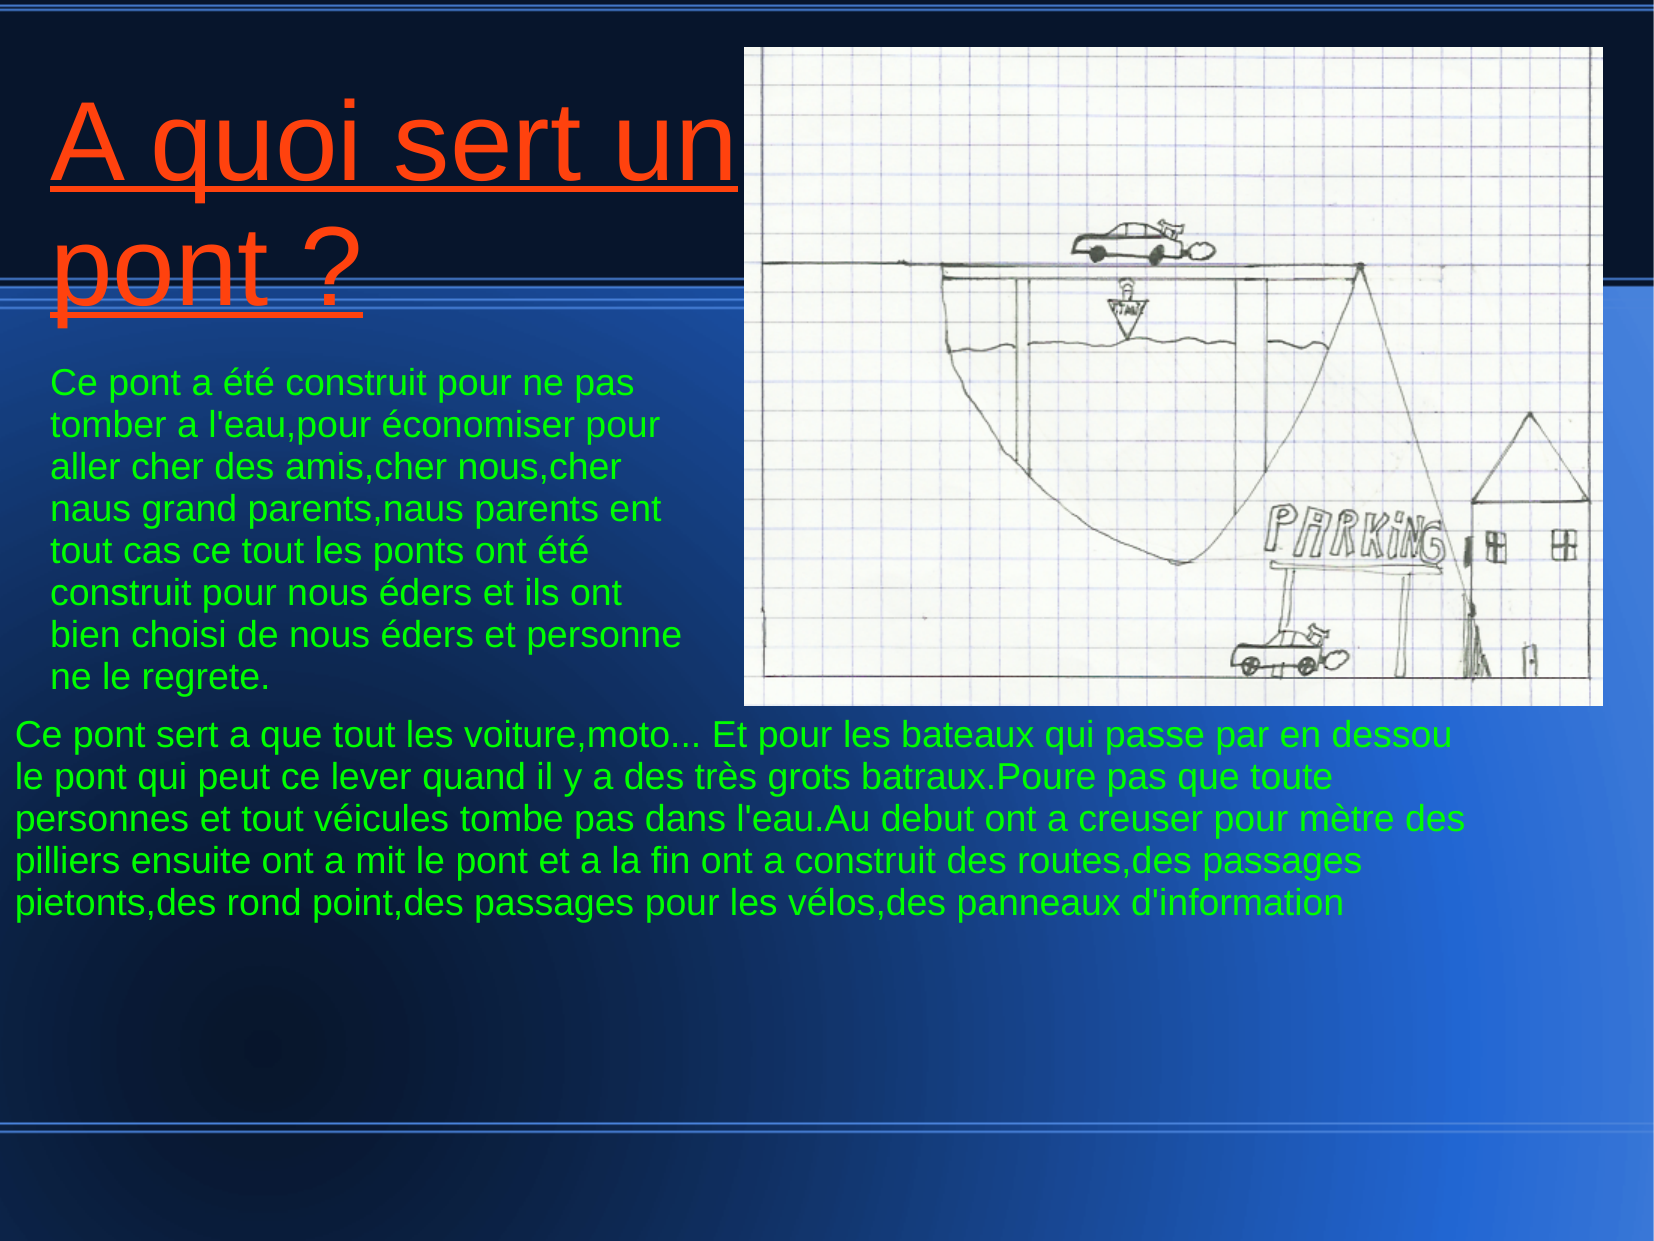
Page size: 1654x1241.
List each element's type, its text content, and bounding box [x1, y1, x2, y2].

text_box A quoi sert un pont ? [35, 70, 744, 337]
text_box Ce pont a été construit pour ne pas tomber a l'eau,pour économiser pour aller cher des amis,cher nous,cher naus grand parents,naus parents ent tout cas ce tout les ponts ont été construit pour nous éders et ils ont bien choisi de nous éders et personne ne le regrete. [35, 354, 702, 706]
picture [0, 0, 1654, 1241]
text_box Ce pont sert a que tout les voiture,moto... Et pour les bateaux qui passe par en dessou le pont qui peut ce lever quand il y a des très grots batraux.Poure pas que toute personnes et tout véicules tombe pas dans l'eau.Au debut ont a creuser pour mètre des pilliers ensuite ont a mit le pont et a la fin ont a construit des routes,des passages pietonts,des rond point,des passages pour les vélos,des panneaux d'information [0, 705, 1501, 931]
